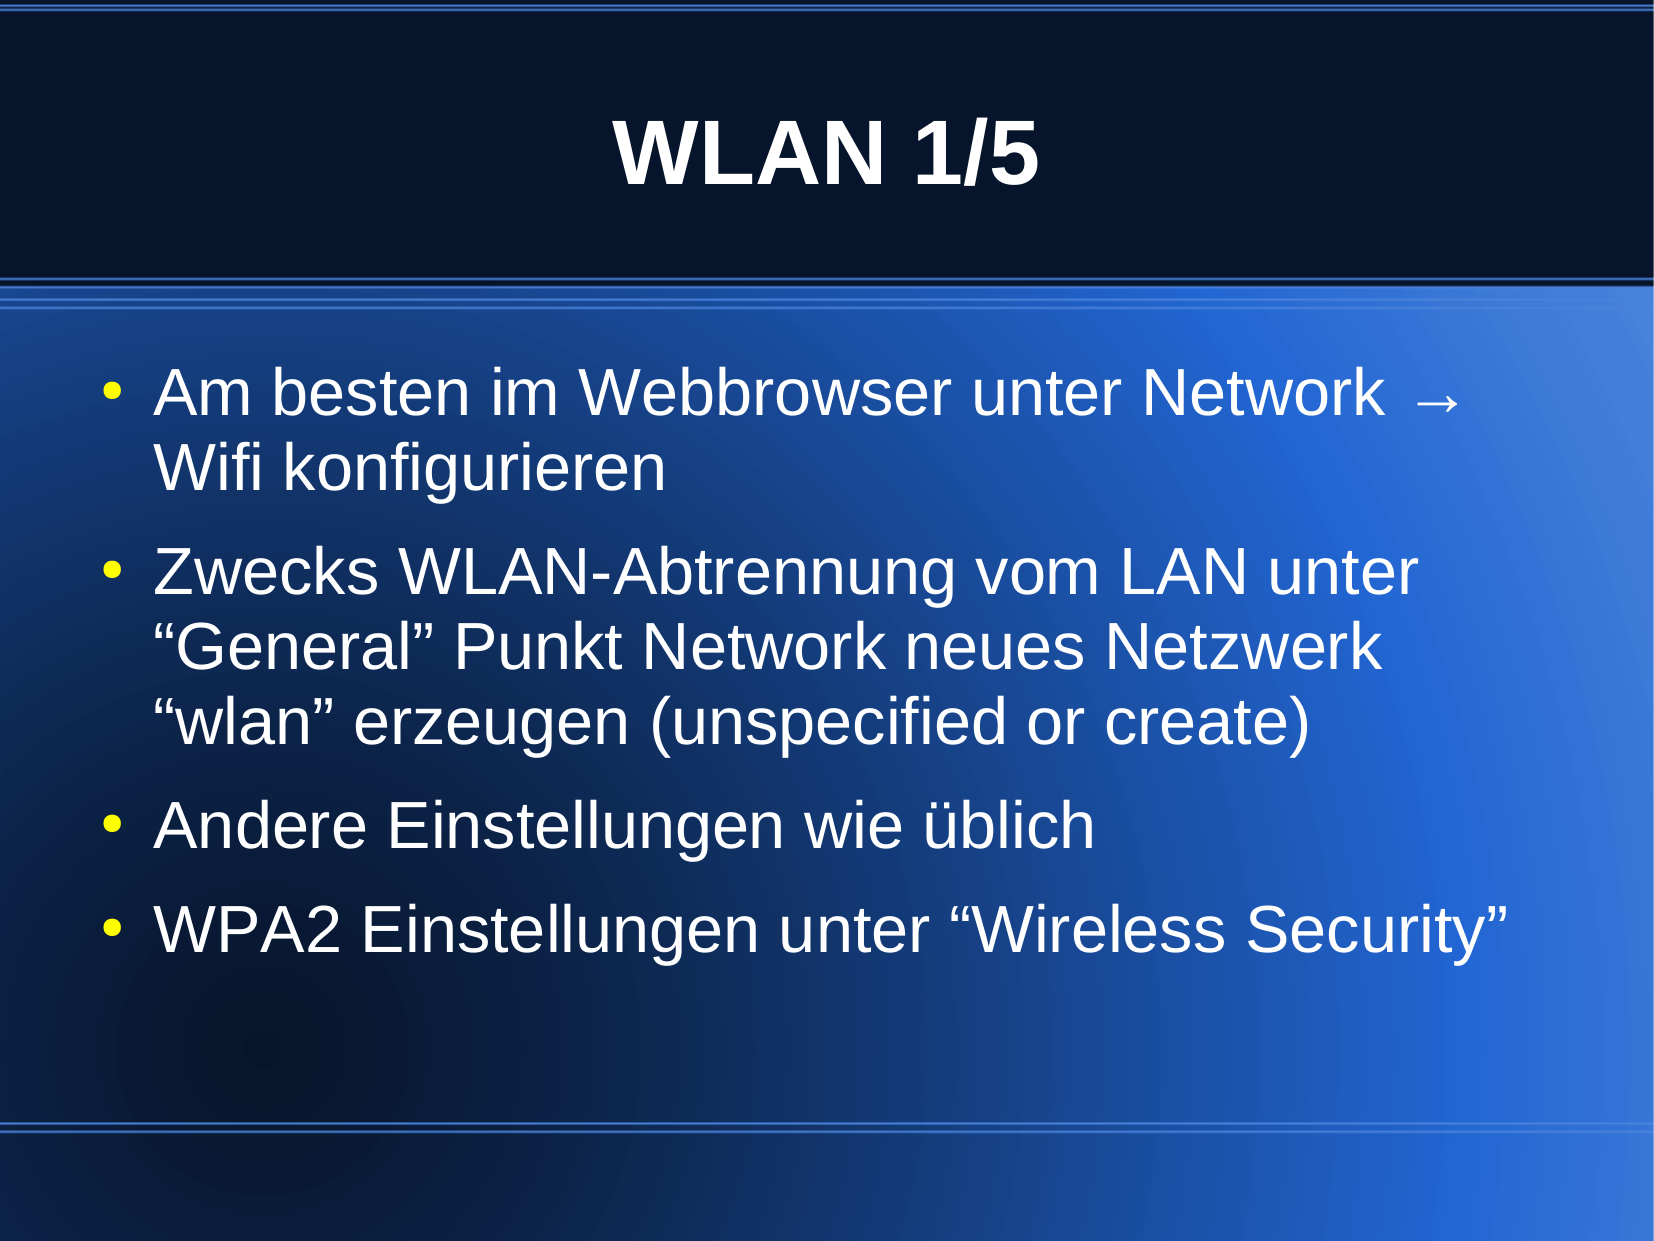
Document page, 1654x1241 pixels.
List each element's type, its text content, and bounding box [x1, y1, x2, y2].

title WLAN 1/5 [82, 56, 1571, 250]
picture [0, 0, 1654, 1241]
list Am besten im Webbrowser unter Network → Wifi konfigurieren Zwecks WLAN-Abtrennung vom LAN unter “General” Punkt Network neues Netzwerk “wlan” erzeugen (unspecified or create) Andere Einstellungen wie üblich WPA2 Einstellungen unter “Wireless Security” [82, 355, 1571, 1159]
